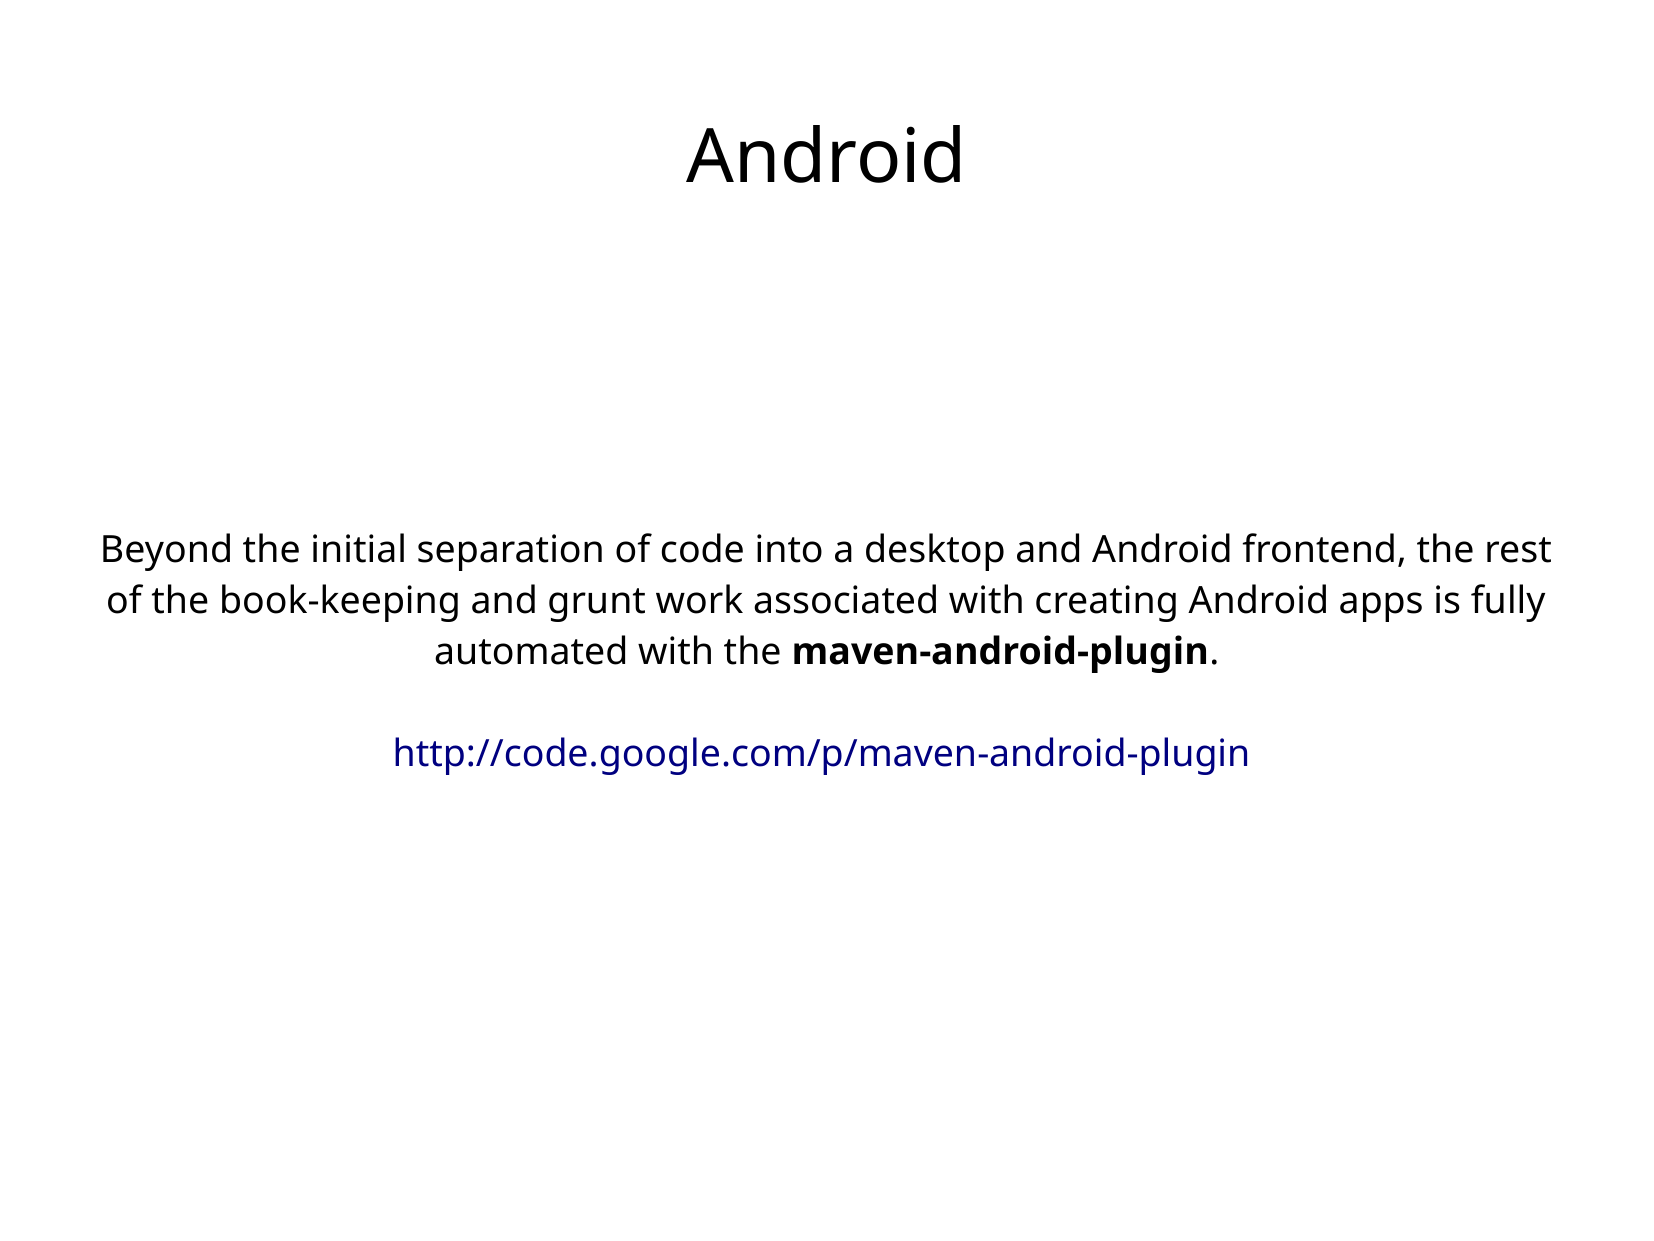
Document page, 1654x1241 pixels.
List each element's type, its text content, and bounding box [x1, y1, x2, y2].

title Android [82, 49, 1571, 257]
subtitle Beyond the initial separation of code into a desktop and Android frontend, the rest of the book-keeping and grunt work associated with creating Android apps is fully automated with the maven-android-plugin. http://code.google.com/p/maven-android-plugin [82, 290, 1571, 1010]
